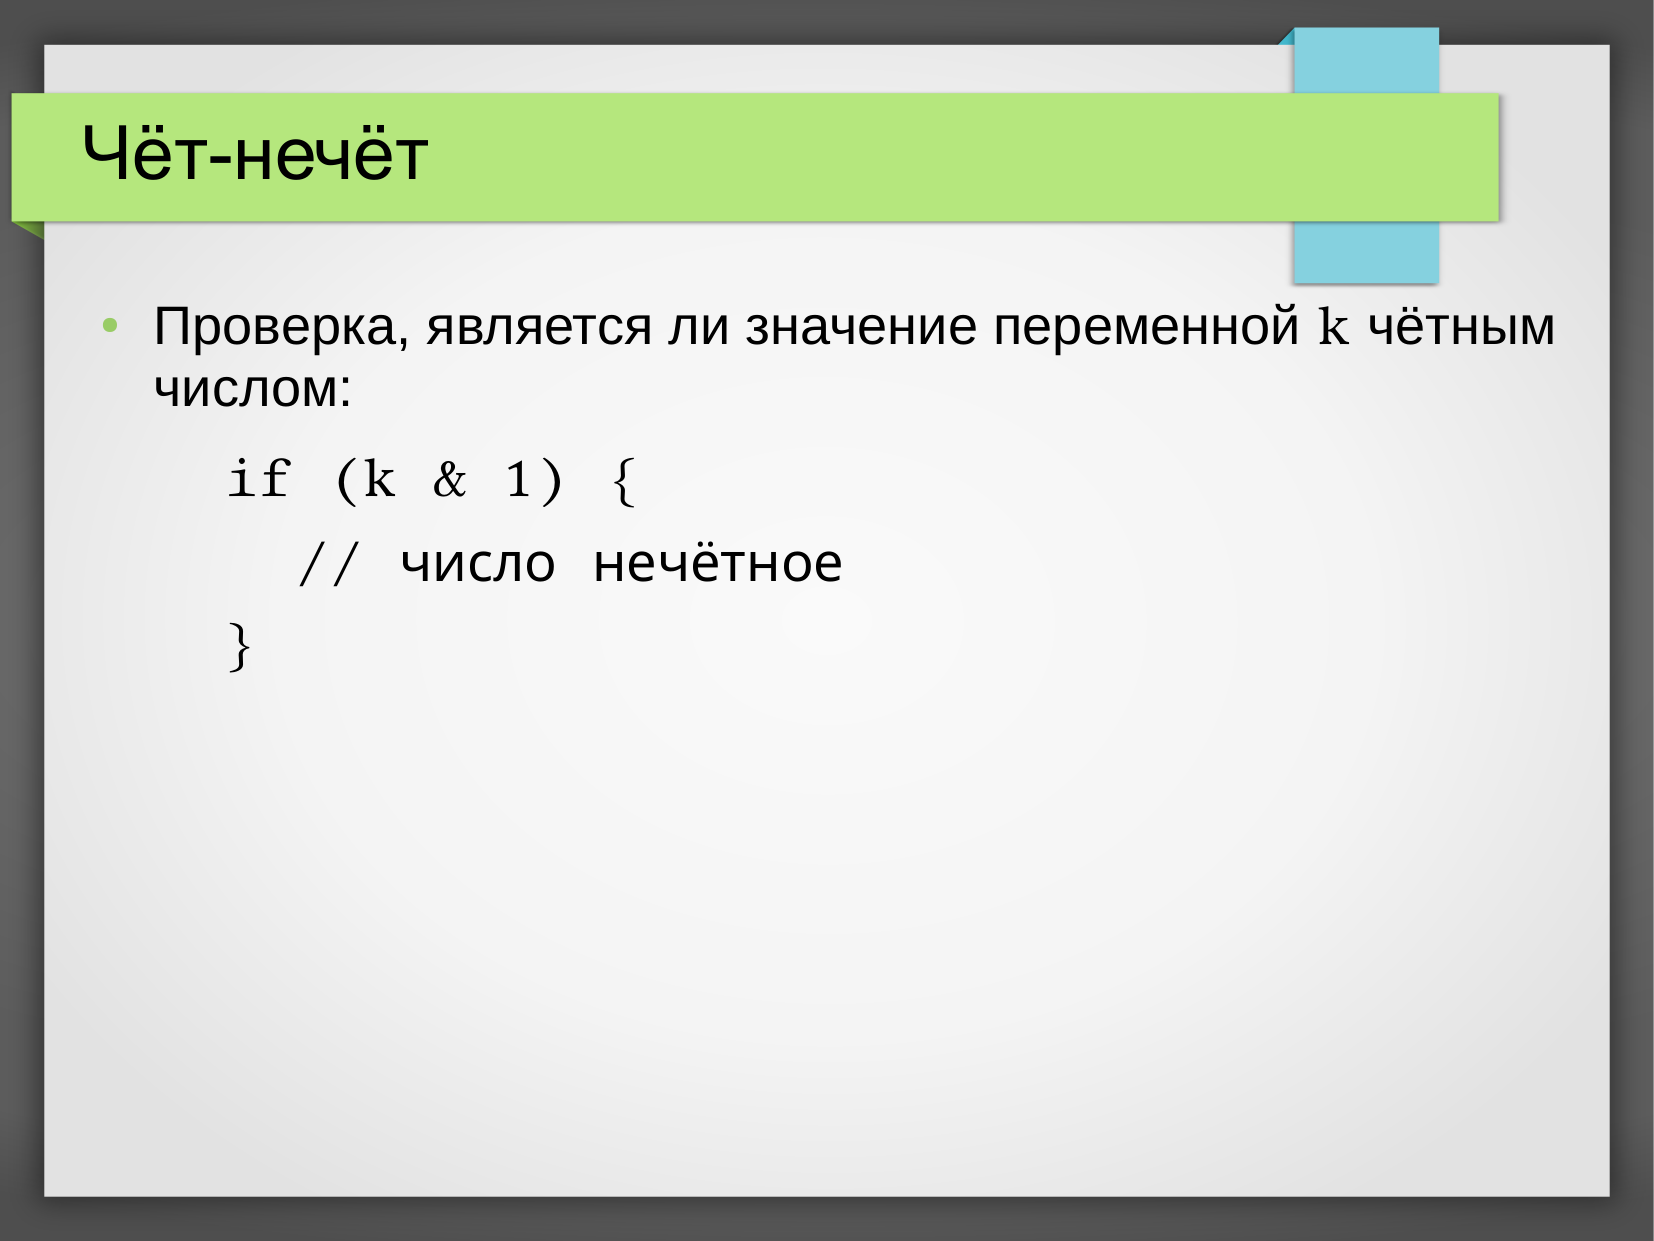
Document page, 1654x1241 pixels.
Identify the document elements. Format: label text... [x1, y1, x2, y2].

title Чёт-нечёт [82, 94, 1264, 213]
list Проверка, является ли значение переменной k чётным числом: if (k & 1) { // число нечётное } [82, 295, 1571, 1015]
picture [0, 0, 1654, 1241]
